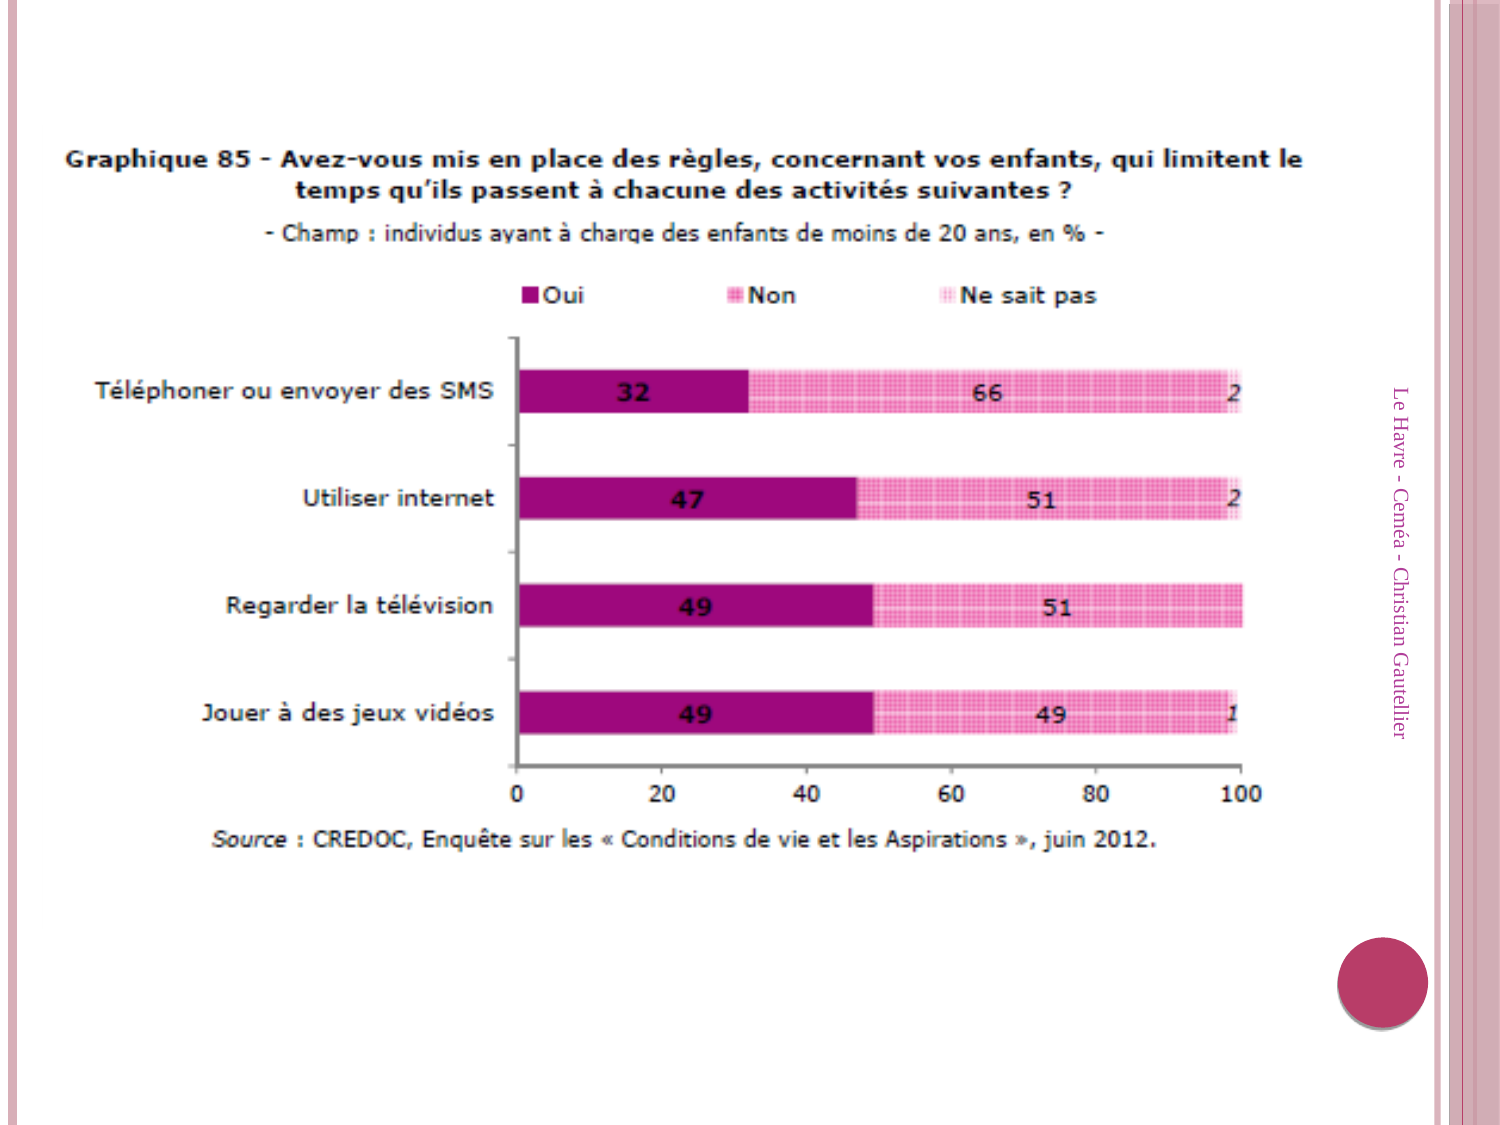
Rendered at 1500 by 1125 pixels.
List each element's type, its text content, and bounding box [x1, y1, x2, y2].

footer Le Havre - Ceméa - Christian Gautellier [1379, 380, 1440, 906]
picture [41, 125, 1343, 929]
